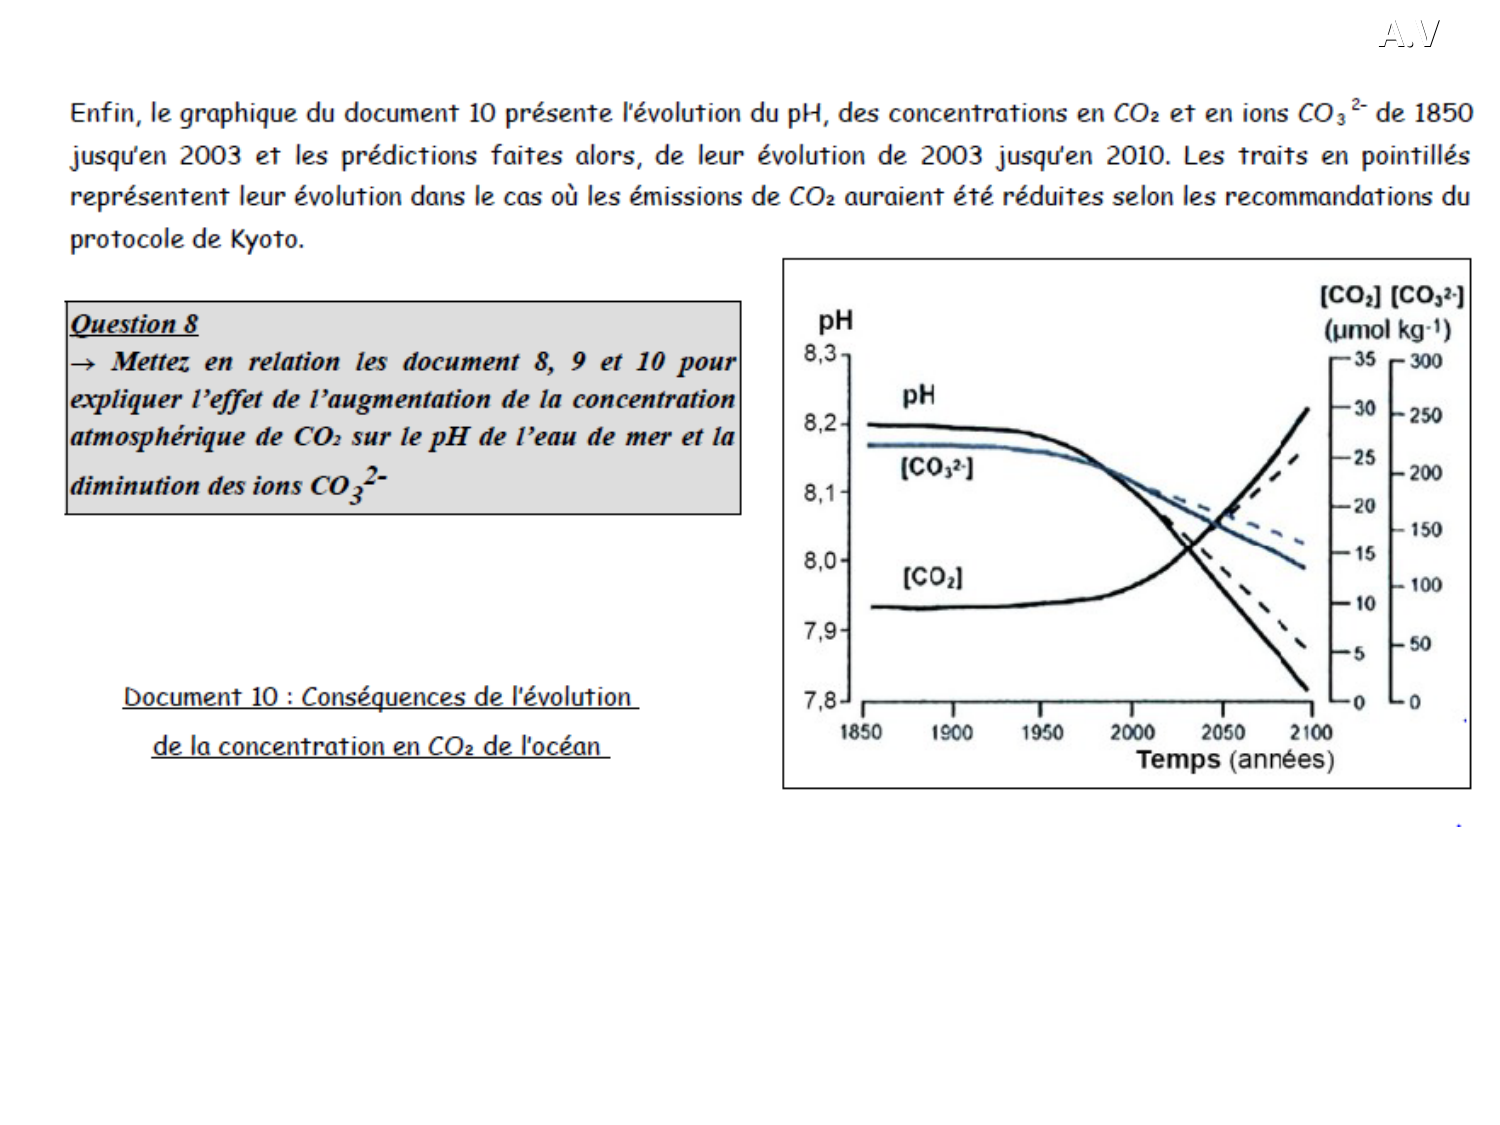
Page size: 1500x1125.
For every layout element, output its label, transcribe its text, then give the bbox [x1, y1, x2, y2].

text_box A.V [1363, 1, 1488, 63]
picture [29, 95, 1482, 827]
